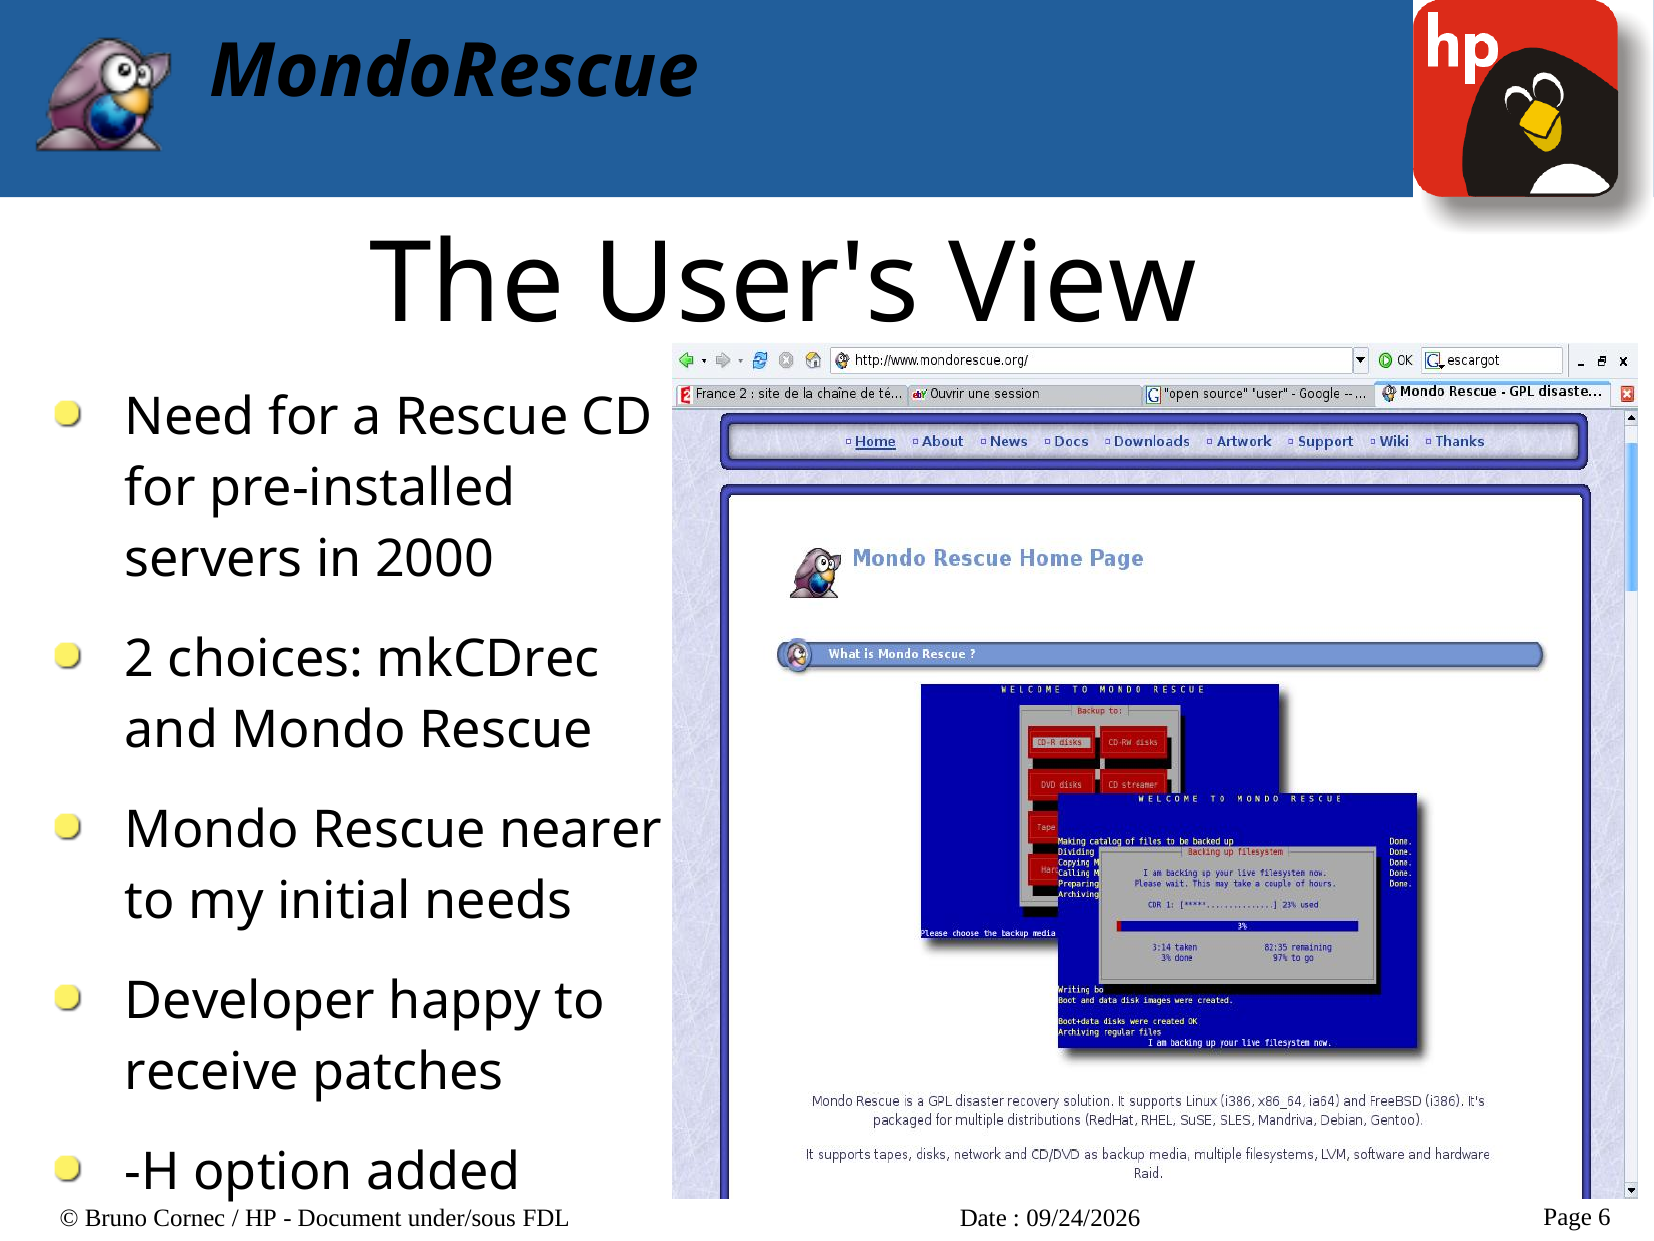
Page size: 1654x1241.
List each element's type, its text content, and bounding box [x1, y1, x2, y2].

list Need for a Rescue CD for pre-installed servers in 2000 2 choices: mkCDrec and Mondo Rescue Mondo Rescue nearer to my initial needs Developer happy to receive patches -H option added [42, 379, 672, 1102]
text_box The User's View [369, 201, 1227, 342]
picture [672, 342, 1638, 1199]
picture [53, 1154, 84, 1185]
picture [1413, 0, 1654, 235]
picture [0, 0, 211, 199]
